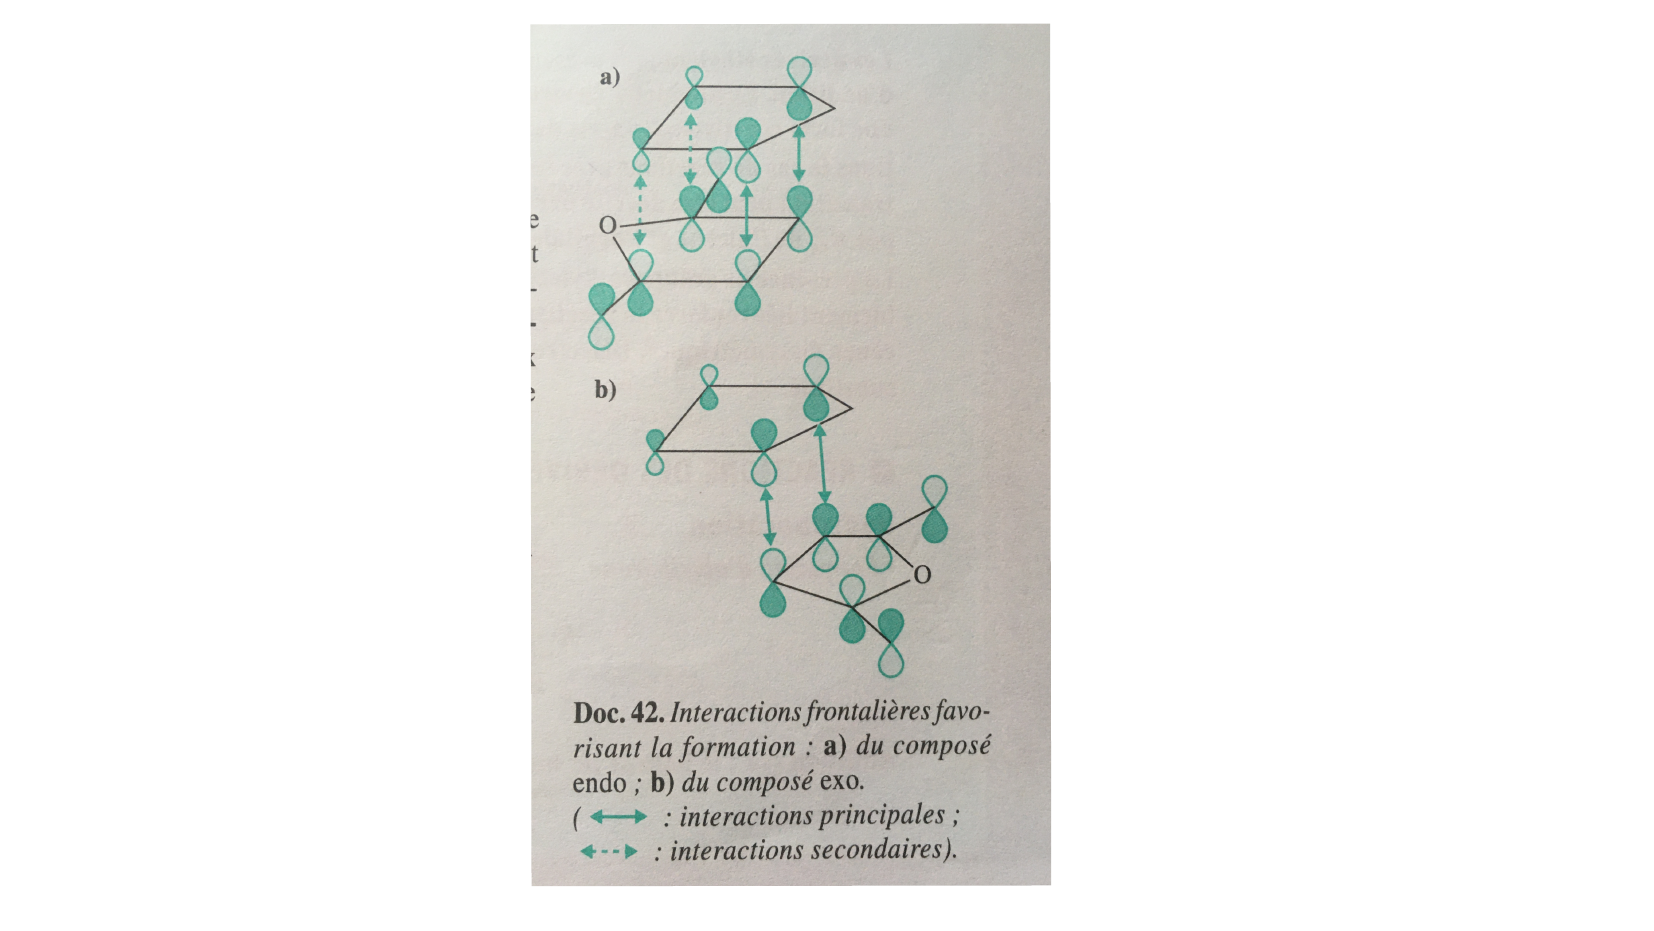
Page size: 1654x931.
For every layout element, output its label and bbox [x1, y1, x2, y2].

picture [530, 23, 1052, 887]
